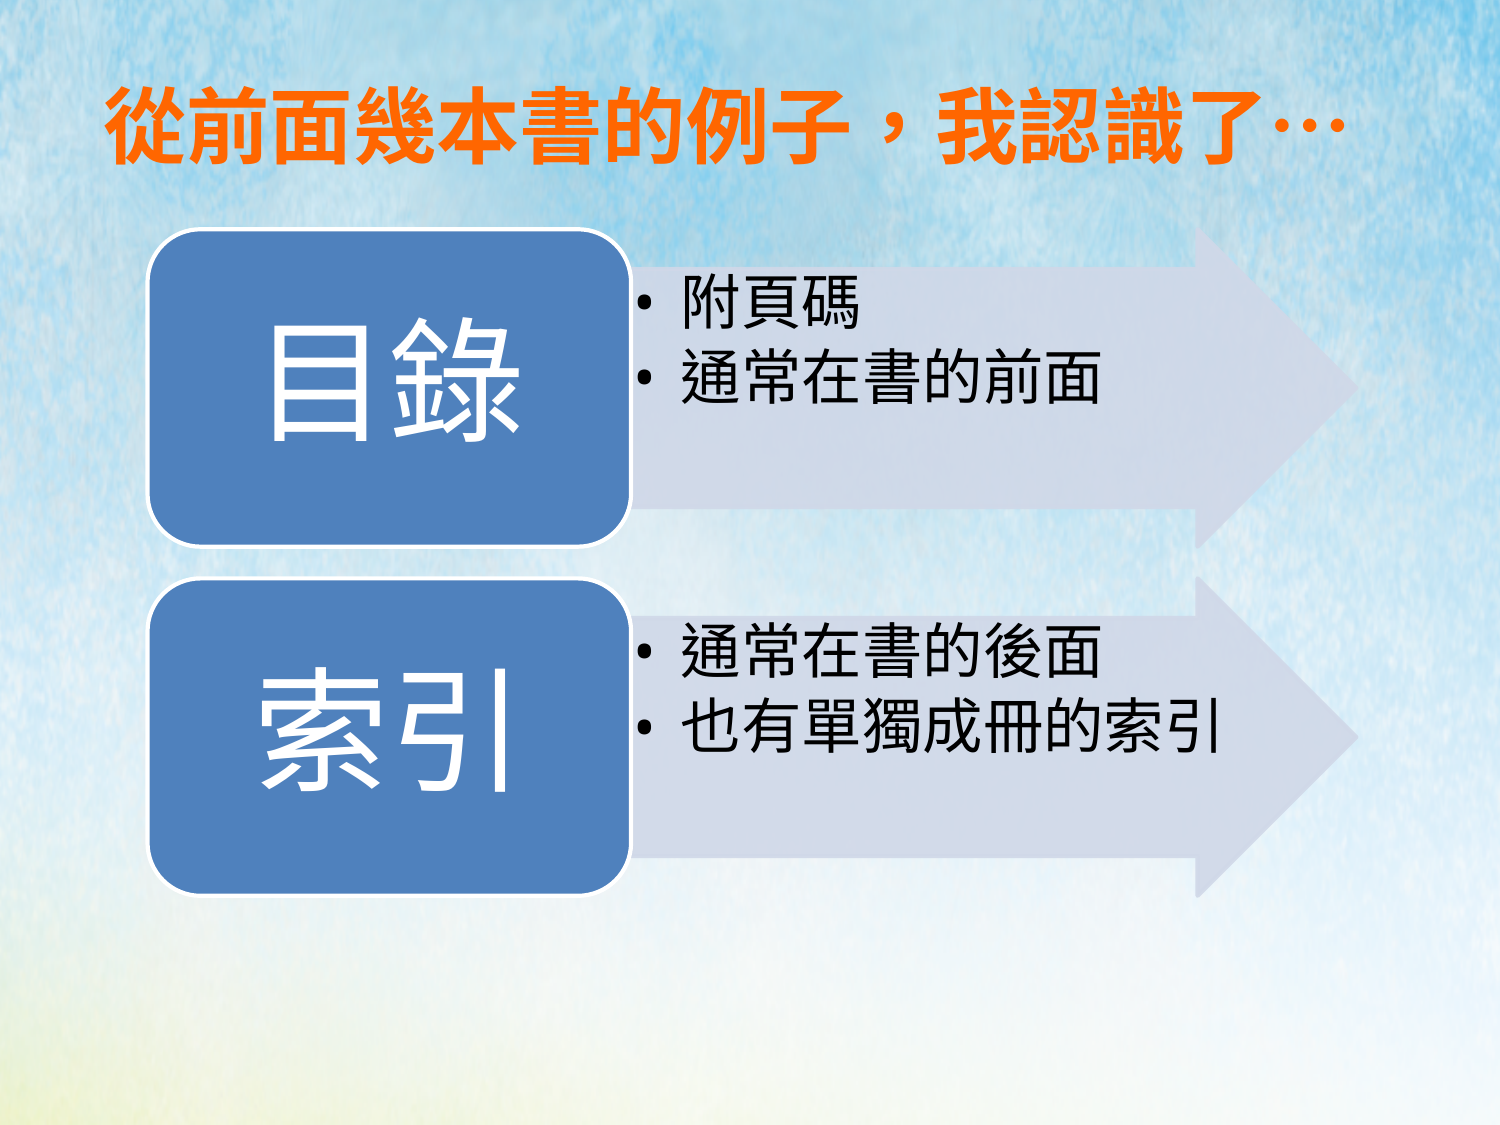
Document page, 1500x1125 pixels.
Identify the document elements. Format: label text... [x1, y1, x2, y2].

text_box 附頁碼 通常在書的前面 [631, 229, 1357, 547]
text_box 通常在書的後面 也有單獨成冊的索引 [631, 578, 1357, 896]
text_box 索引 [147, 578, 632, 896]
text_box 目錄 [147, 229, 632, 547]
text_box 從前面幾本書的例子，我認識了… [89, 66, 1367, 181]
